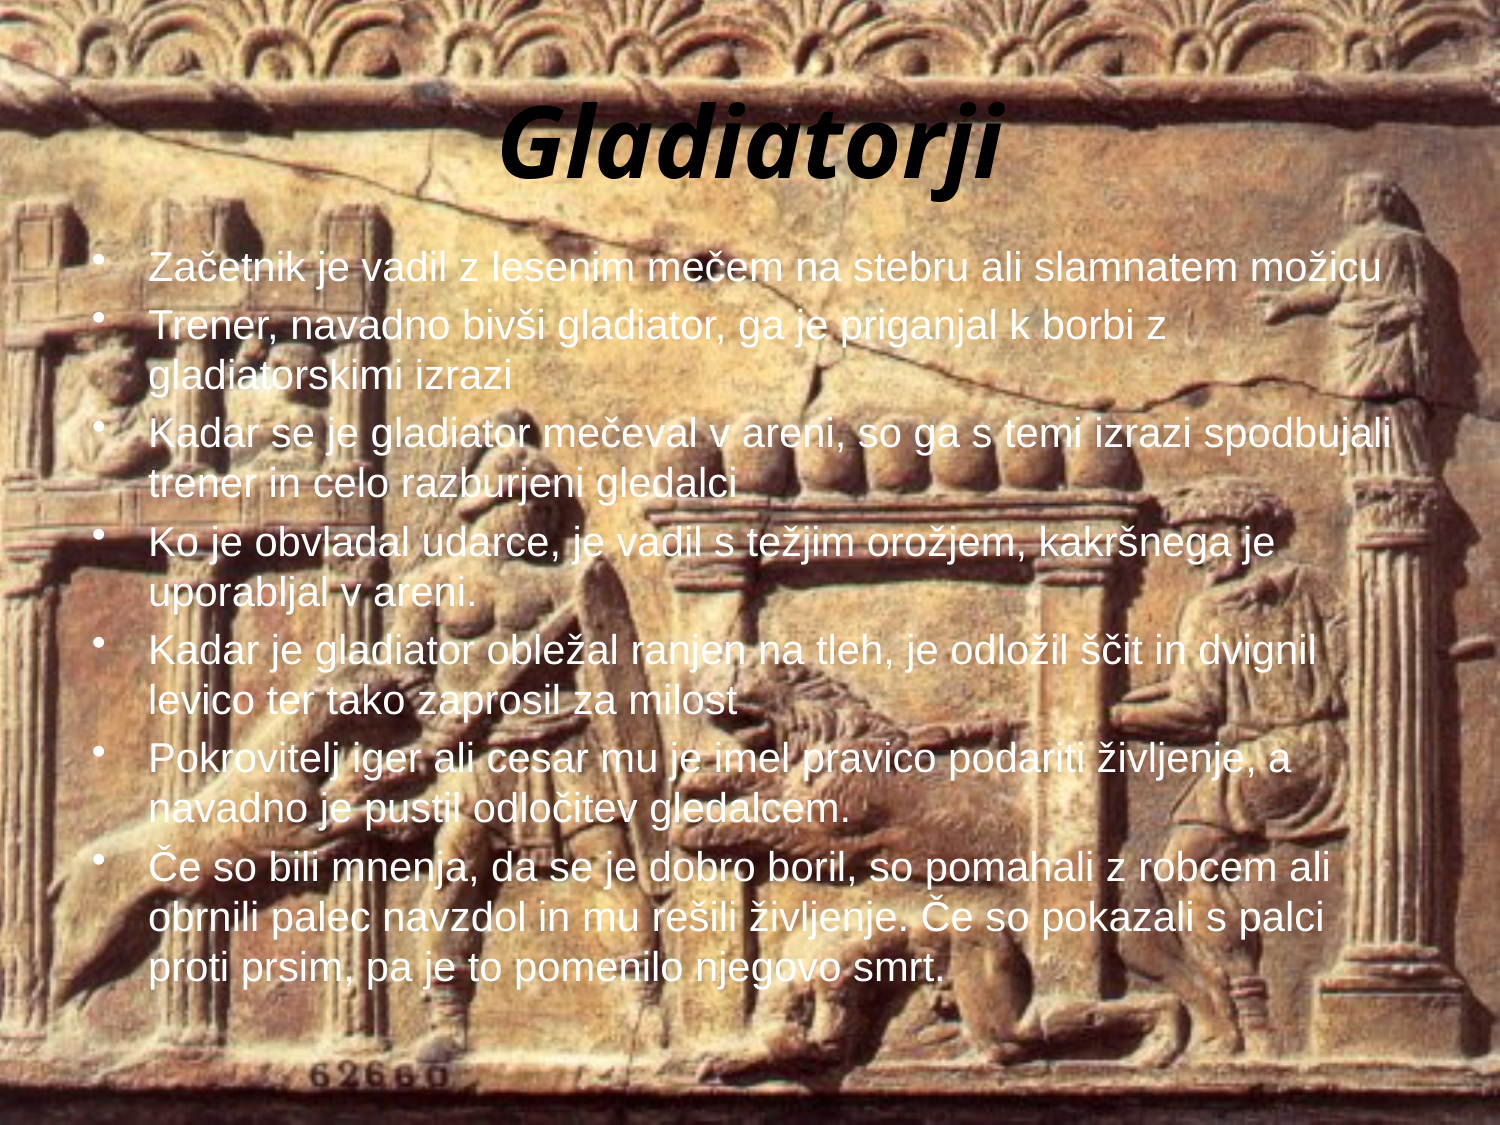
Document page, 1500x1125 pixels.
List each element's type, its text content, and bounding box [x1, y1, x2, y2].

title Gladiatorji [75, 45, 1425, 233]
picture [0, 0, 1500, 1125]
list Začetnik je vadil z lesenim mečem na stebru ali slamnatem možicu Trener, navadno bivši gladiator, ga je priganjal k borbi z gladiatorskimi izrazi Kadar se je gladiator mečeval v areni, so ga s temi izrazi spodbujali trener in celo razburjeni gledalci Ko je obvladal udarce, je vadil s težjim orožjem, kakršnega je uporabljal v areni. Kadar je gladiator obležal ranjen na tleh, je odložil ščit in dvignil levico ter tako zaprosil za milost Pokrovitelj iger ali cesar mu je imel pravico podariti življenje, a navadno je pustil odločitev gledalcem. Če so bili mnenja, da se je dobro boril, so pomahali z robcem ali obrnili palec navzdol in mu rešili življenje. Če so pokazali s palci proti prsim, pa je to pomenilo njegovo smrt. [76, 231, 1425, 1071]
